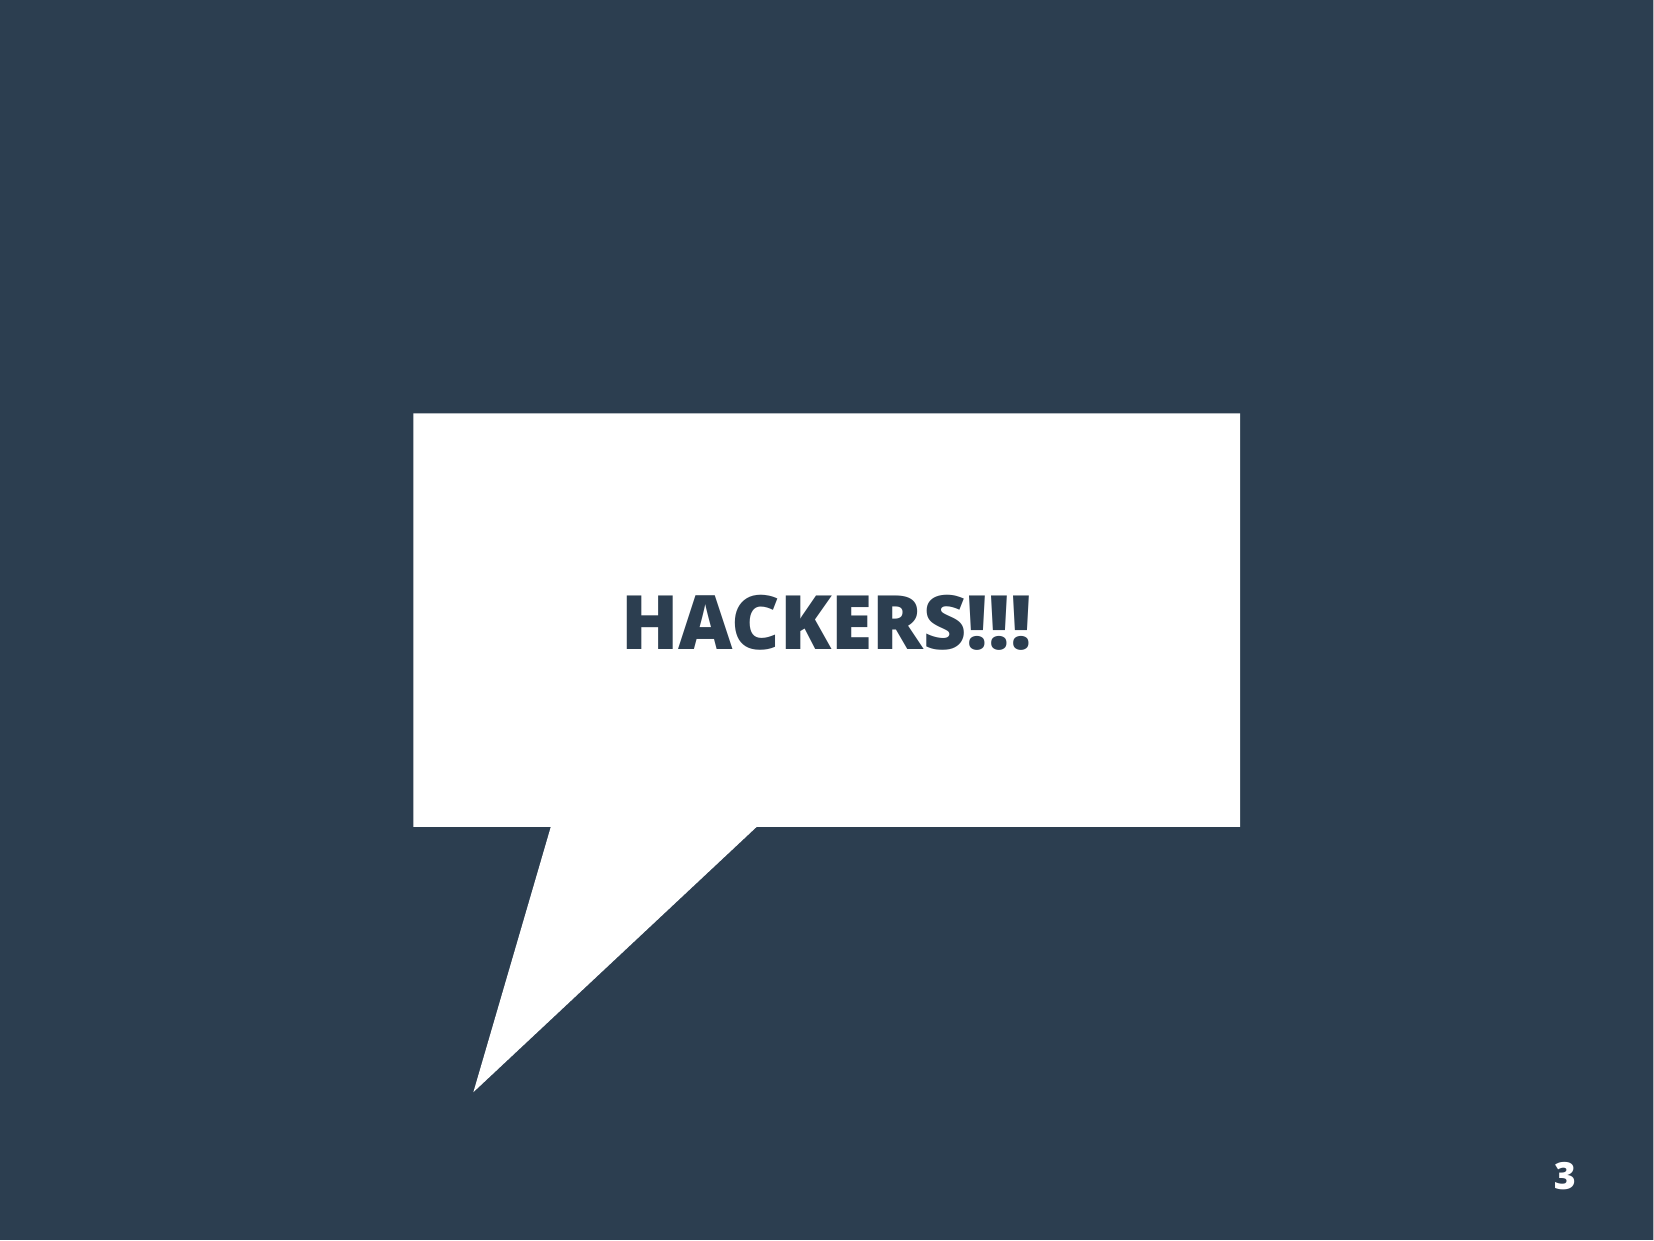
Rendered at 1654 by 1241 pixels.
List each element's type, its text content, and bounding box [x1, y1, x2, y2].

title HACKERS!!! [442, 442, 1211, 798]
